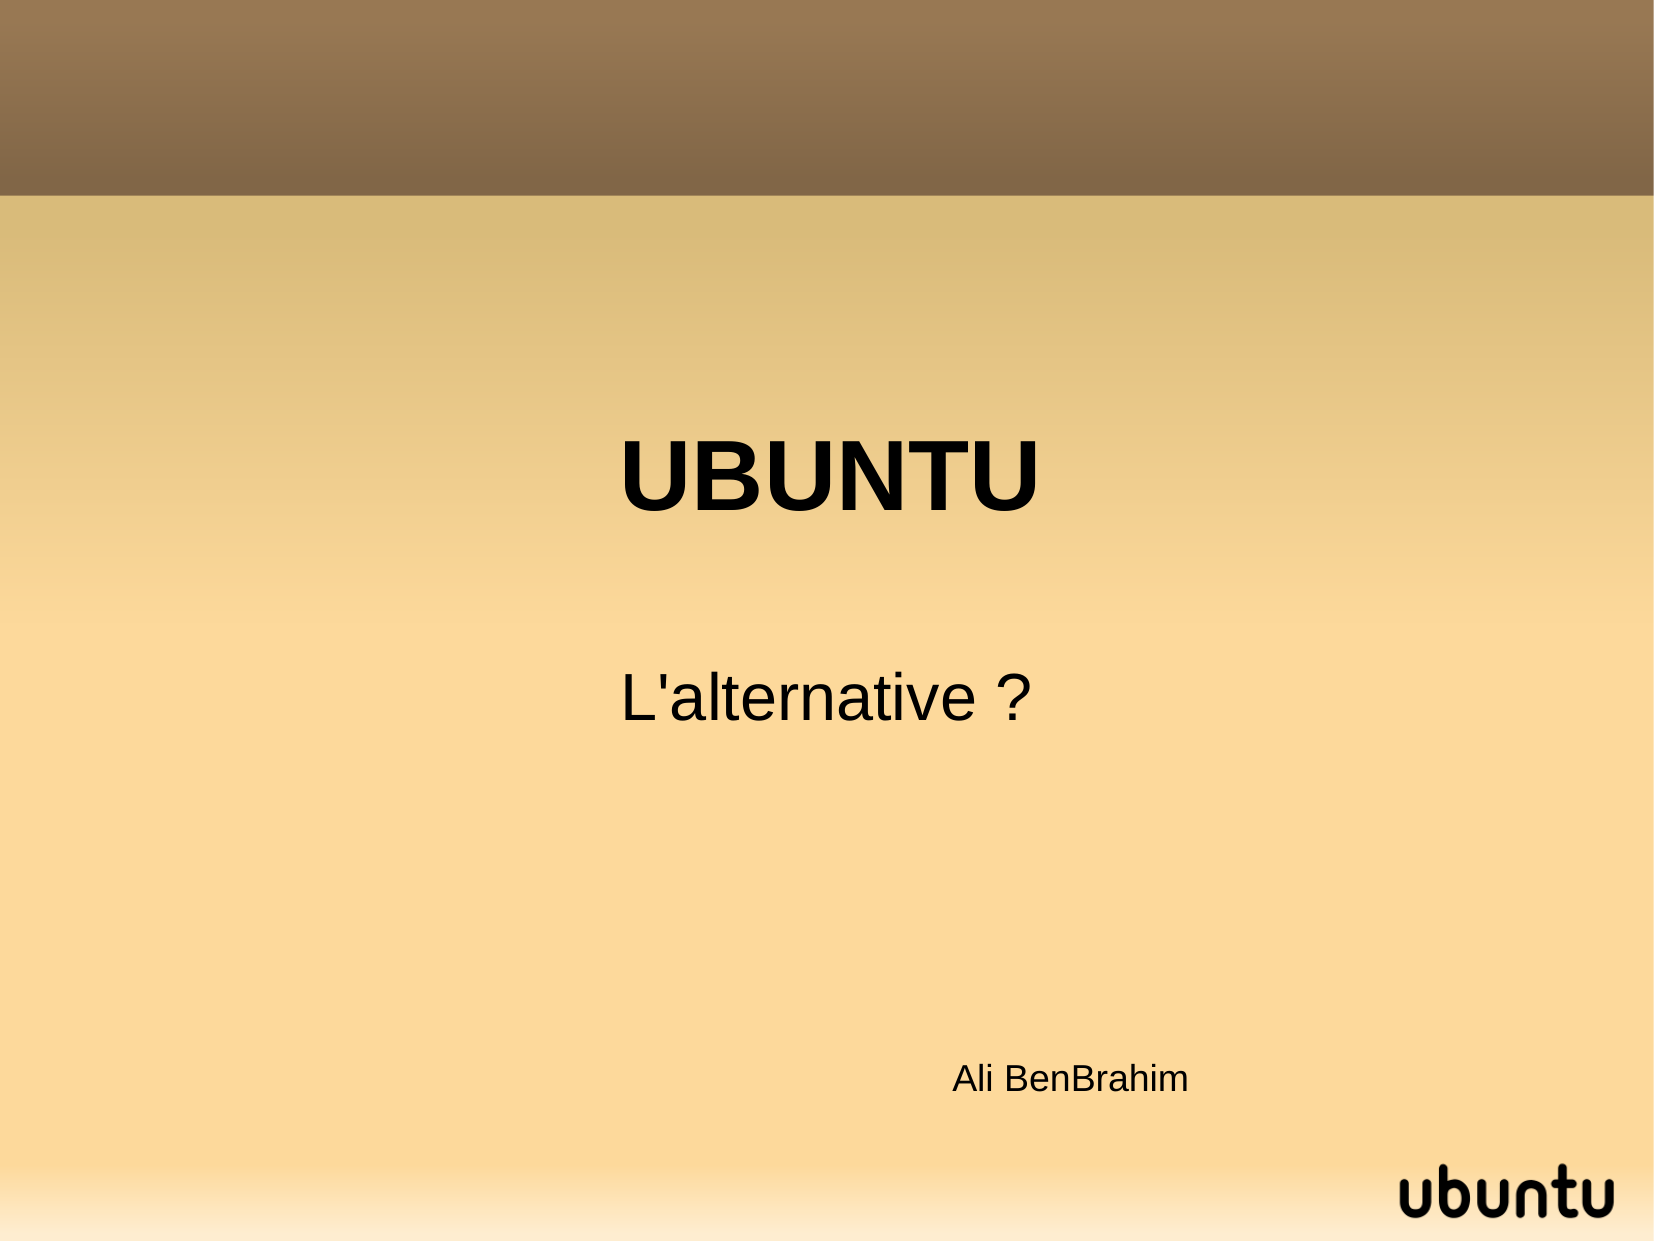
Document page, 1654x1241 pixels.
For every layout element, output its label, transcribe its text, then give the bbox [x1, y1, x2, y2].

text_box Ali BenBrahim [937, 1050, 1426, 1126]
title UBUNTU [1571, 375, 1576, 583]
subtitle L'alternative ? [82, 297, 1571, 1102]
picture [0, 0, 1654, 1241]
